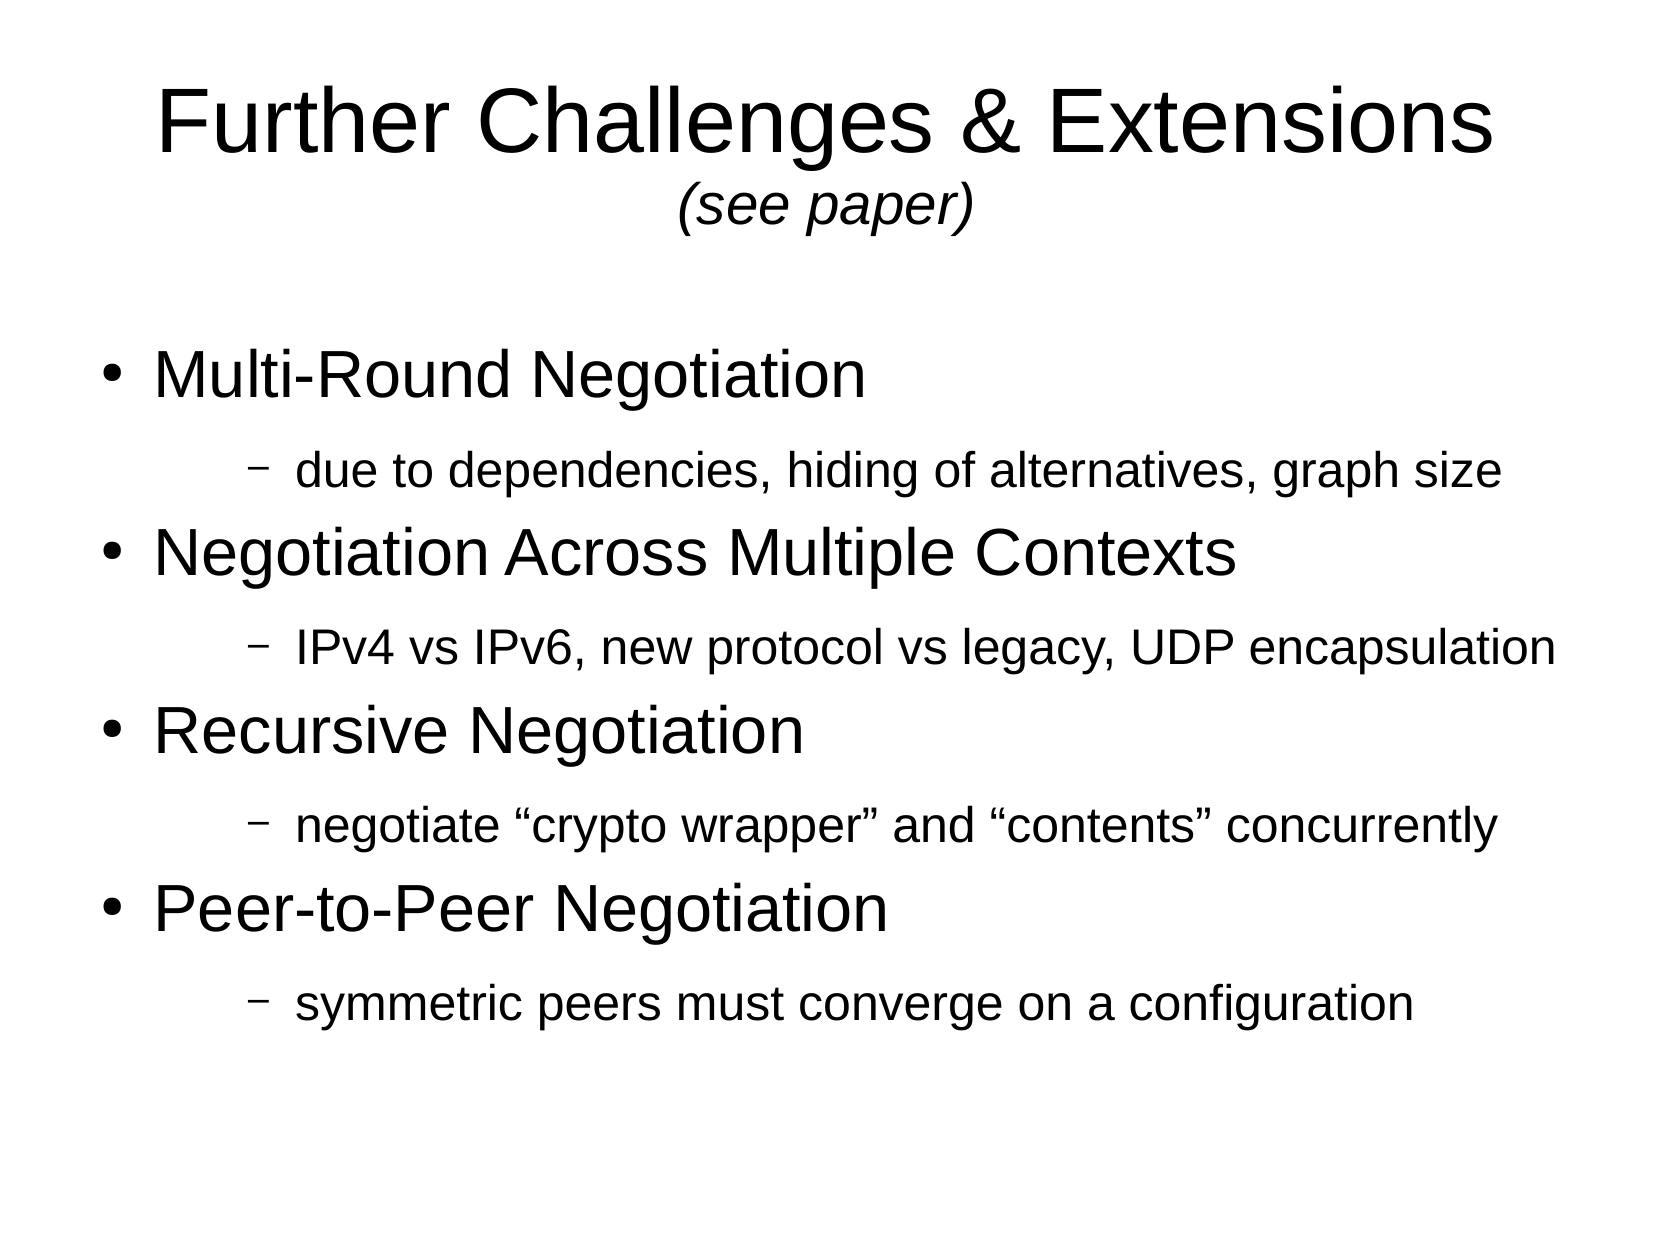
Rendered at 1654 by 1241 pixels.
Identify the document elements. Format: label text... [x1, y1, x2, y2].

list Multi-Round Negotiation due to dependencies, hiding of alternatives, graph size Negotiation Across Multiple Contexts IPv4 vs IPv6, new protocol vs legacy, UDP encapsulation Recursive Negotiation negotiate “crypto wrapper” and “contents” concurrently Peer-to-Peer Negotiation symmetric peers must converge on a configuration [82, 337, 1571, 1094]
title Further Challenges & Extensions (see paper) [82, 49, 1571, 257]
